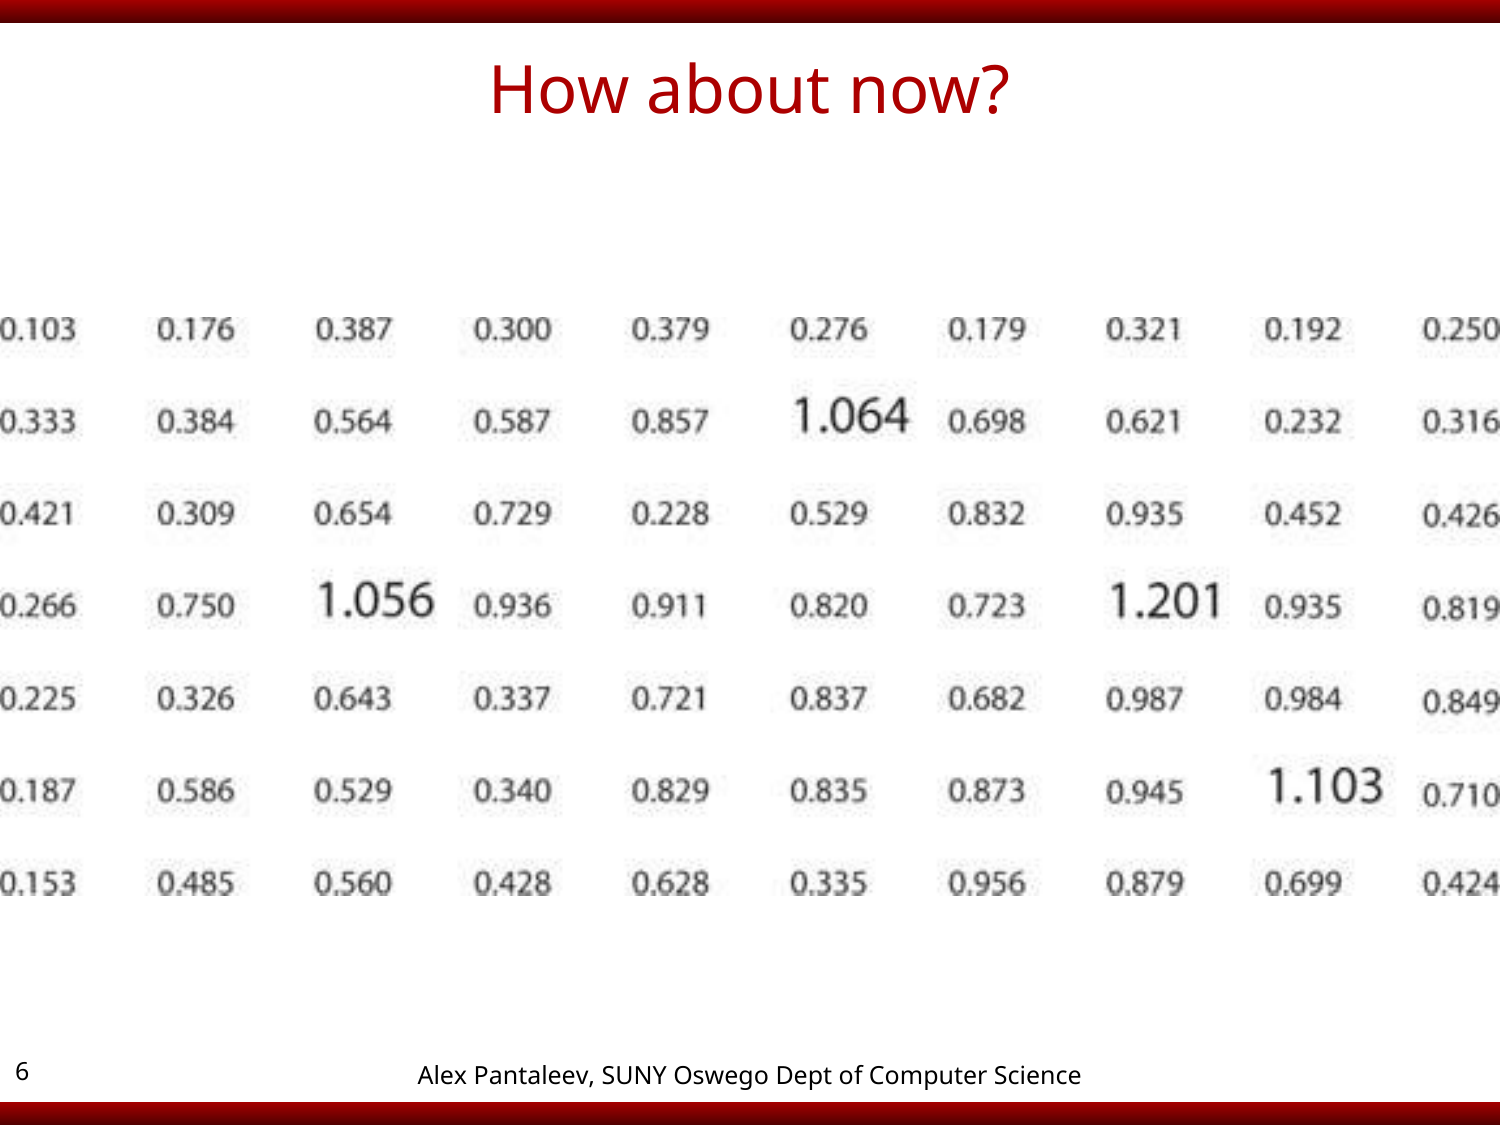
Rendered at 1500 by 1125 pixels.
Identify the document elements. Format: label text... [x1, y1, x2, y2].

title How about now? [0, 32, 1500, 143]
picture [0, 317, 1500, 896]
